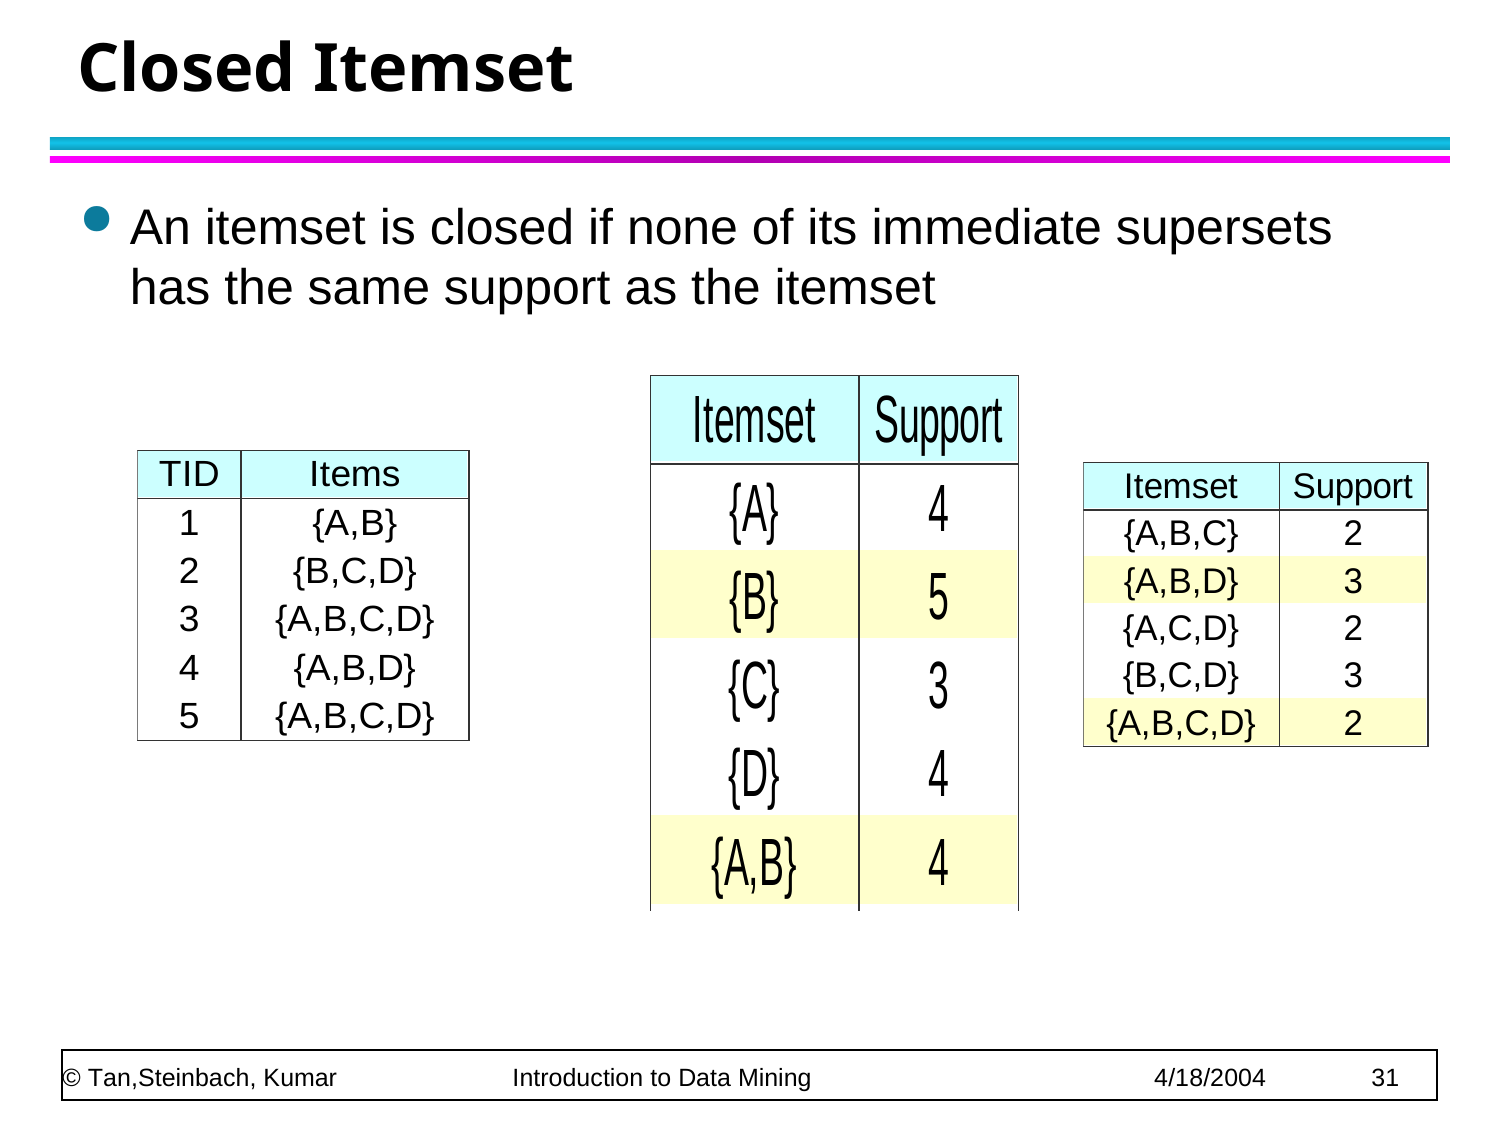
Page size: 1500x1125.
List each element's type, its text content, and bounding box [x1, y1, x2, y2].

text_box [1083, 462, 1430, 749]
text_box [650, 375, 1021, 911]
title Closed Itemset [62, 22, 1421, 113]
list An itemset is closed if none of its immediate supersets has the same support as the itemset [67, 187, 1432, 1038]
text_box [137, 450, 471, 743]
